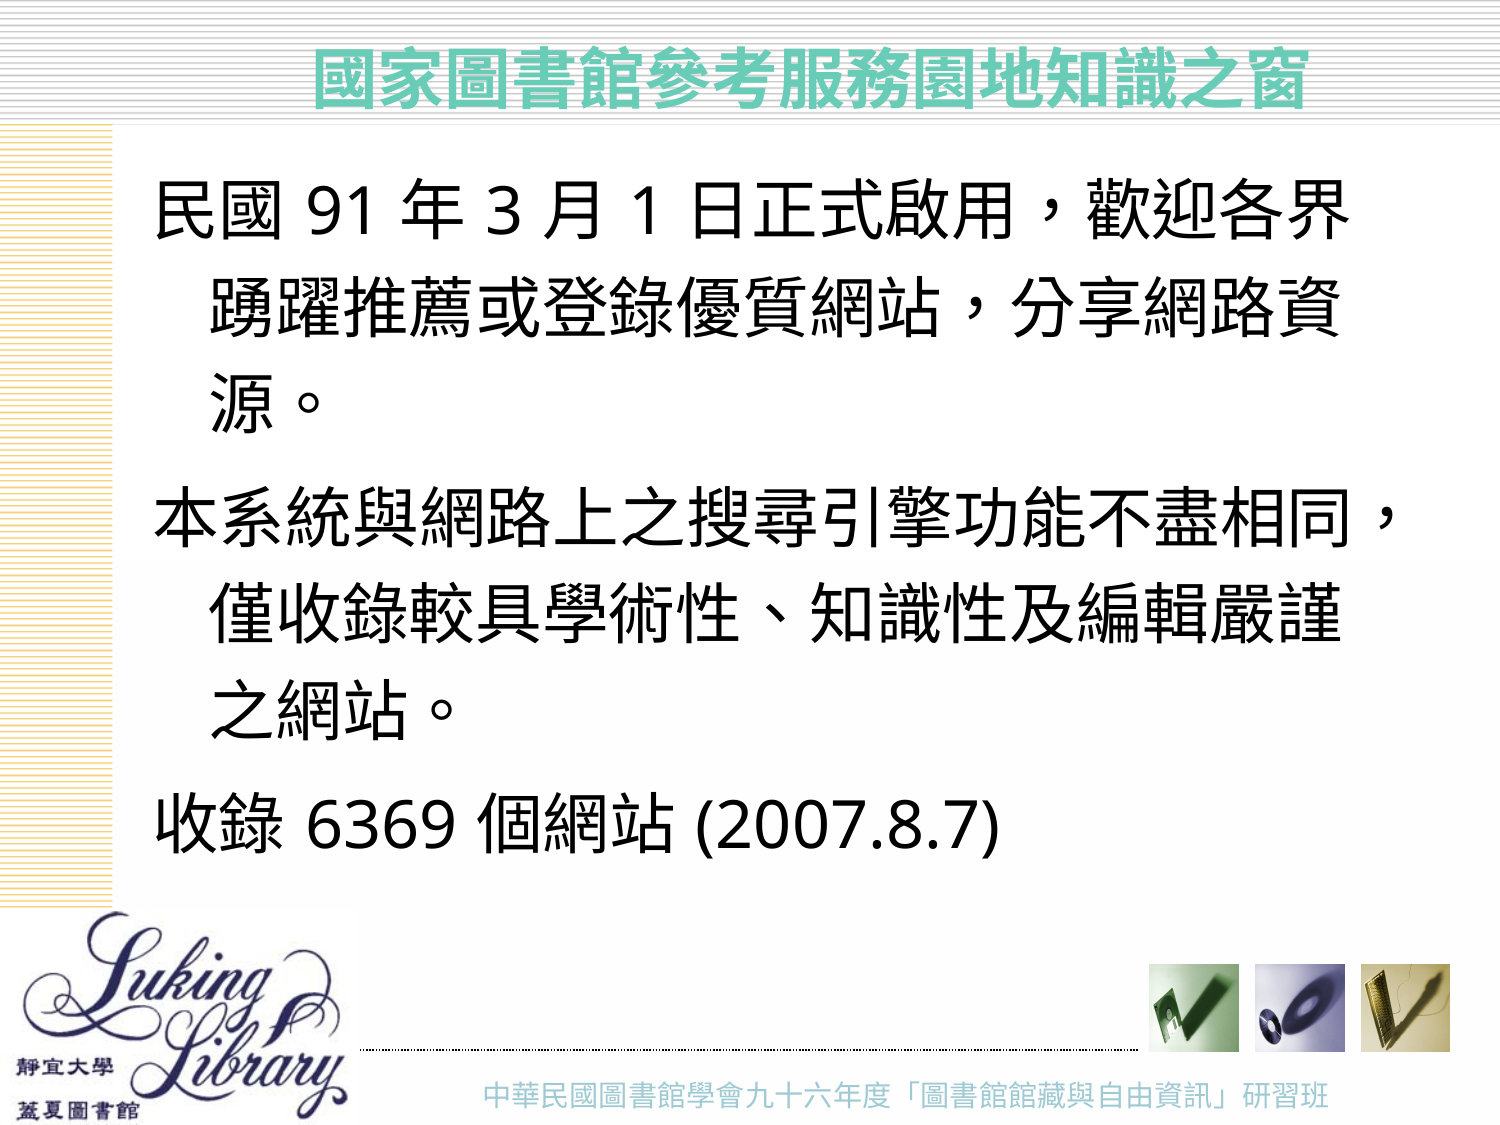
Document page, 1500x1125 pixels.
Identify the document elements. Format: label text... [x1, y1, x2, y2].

picture [1149, 1013, 1239, 1052]
list 民國91年3月1日正式啟用，歡迎各界踴躍推薦或登錄優質網站，分享網路資源。 本系統與網路上之搜尋引擎功能不盡相同，僅收錄較具學術性、知識性及編輯嚴謹之網站。 收錄6369個網站(2007.8.7) [137, 149, 1413, 1013]
title 國家圖書館參考服務園地知識之窗 [206, 27, 1418, 123]
picture [1361, 964, 1450, 1052]
picture [1255, 1013, 1345, 1052]
picture [0, 0, 1500, 1125]
